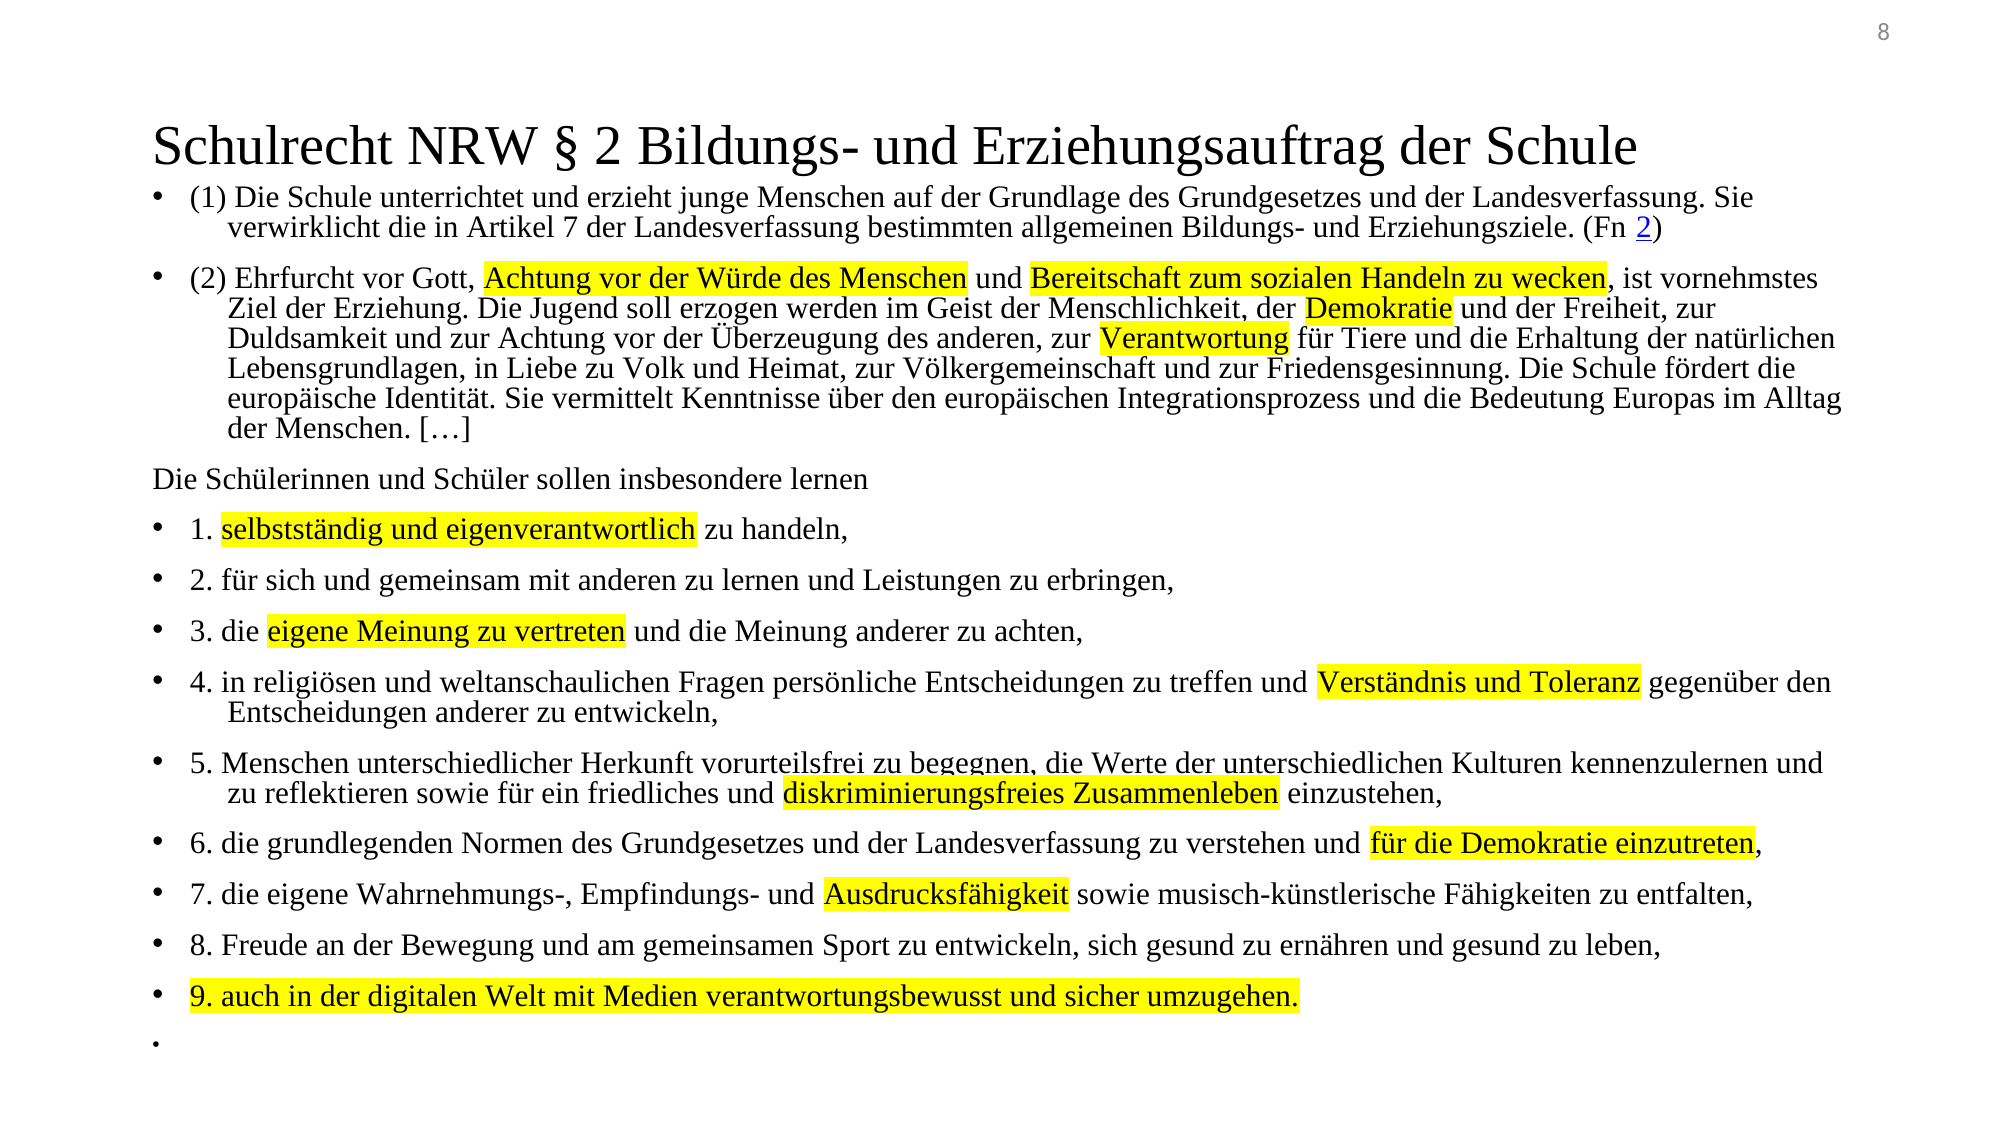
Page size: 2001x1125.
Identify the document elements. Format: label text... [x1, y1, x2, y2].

title Schulrecht NRW § 2 Bildungs- und Erziehungsauftrag der Schule [137, 59, 1863, 176]
list (1) Die Schule unterrichtet und erzieht junge Menschen auf der Grundlage des Grundgesetzes und der Landesverfassung. Sie verwirklicht die in Artikel 7 der Landesverfassung bestimmten allgemeinen Bildungs- und Erziehungsziele. (Fn 2) (2) Ehrfurcht vor Gott, Achtung vor der Würde des Menschen und Bereitschaft zum sozialen Handeln zu wecken, ist vornehmstes Ziel der Erziehung. Die Jugend soll erzogen werden im Geist der Menschlichkeit, der Demokratie und der Freiheit, zur Duldsamkeit und zur Achtung vor der Überzeugung des anderen, zur Verantwortung für Tiere und die Erhaltung der natürlichen Lebensgrundlagen, in Liebe zu Volk und Heimat, zur Völkergemeinschaft und zur Friedensgesinnung. Die Schule fördert die europäische Identität. Sie vermittelt Kenntnisse über den europäischen Integrationsprozess und die Bedeutung Europas im Alltag der Menschen. […] Die Schülerinnen und Schüler sollen insbesondere lernen 1. selbstständig und eigenverantwortlich zu handeln, 2. für sich und gemeinsam mit anderen zu lernen und Leistungen zu erbringen, 3. die eigene Meinung zu vertreten und die Meinung anderer zu achten, 4. in religiösen und weltanschaulichen Fragen persönliche Entscheidungen zu treffen und Verständnis und Toleranz gegenüber den Entscheidungen anderer zu entwickeln, 5. Menschen unterschiedlicher Herkunft vorurteilsfrei zu begegnen, die Werte der unterschiedlichen Kulturen kennenzulernen und zu reflektieren sowie für ein friedliches und diskriminierungsfreies Zusammenleben einzustehen, 6. die grundlegenden Normen des Grundgesetzes und der Landesverfassung zu verstehen und für die Demokratie einzutreten, 7. die eigene Wahrnehmungs-, Empfindungs- und Ausdrucksfähigkeit sowie musisch-künstlerische Fähigkeiten zu entfalten, 8. Freude an der Bewegung und am gemeinsamen Sport zu entwickeln, sich gesund zu ernähren und gesund zu leben, 9. auch in der digitalen Welt mit Medien verantwortungsbewusst und sicher umzugehen. [137, 176, 1863, 1070]
text_box 8 [1862, 0, 2000, 61]
